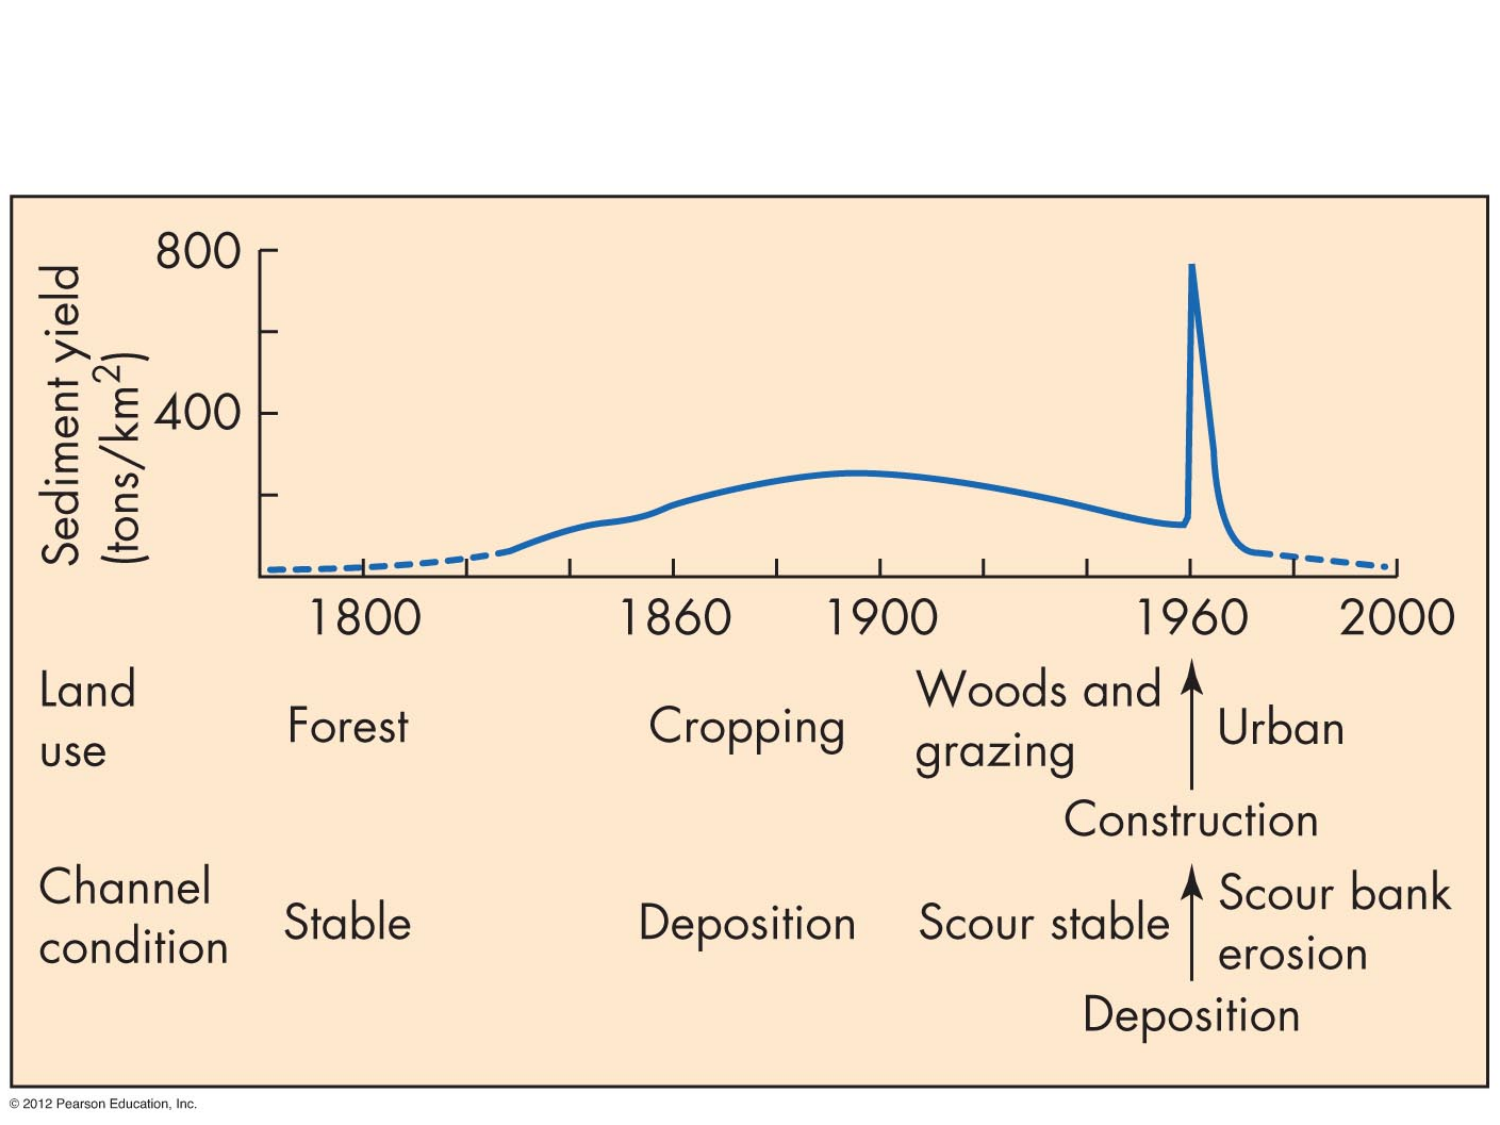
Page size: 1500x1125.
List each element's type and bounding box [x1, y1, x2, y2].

picture [0, 184, 1500, 1125]
